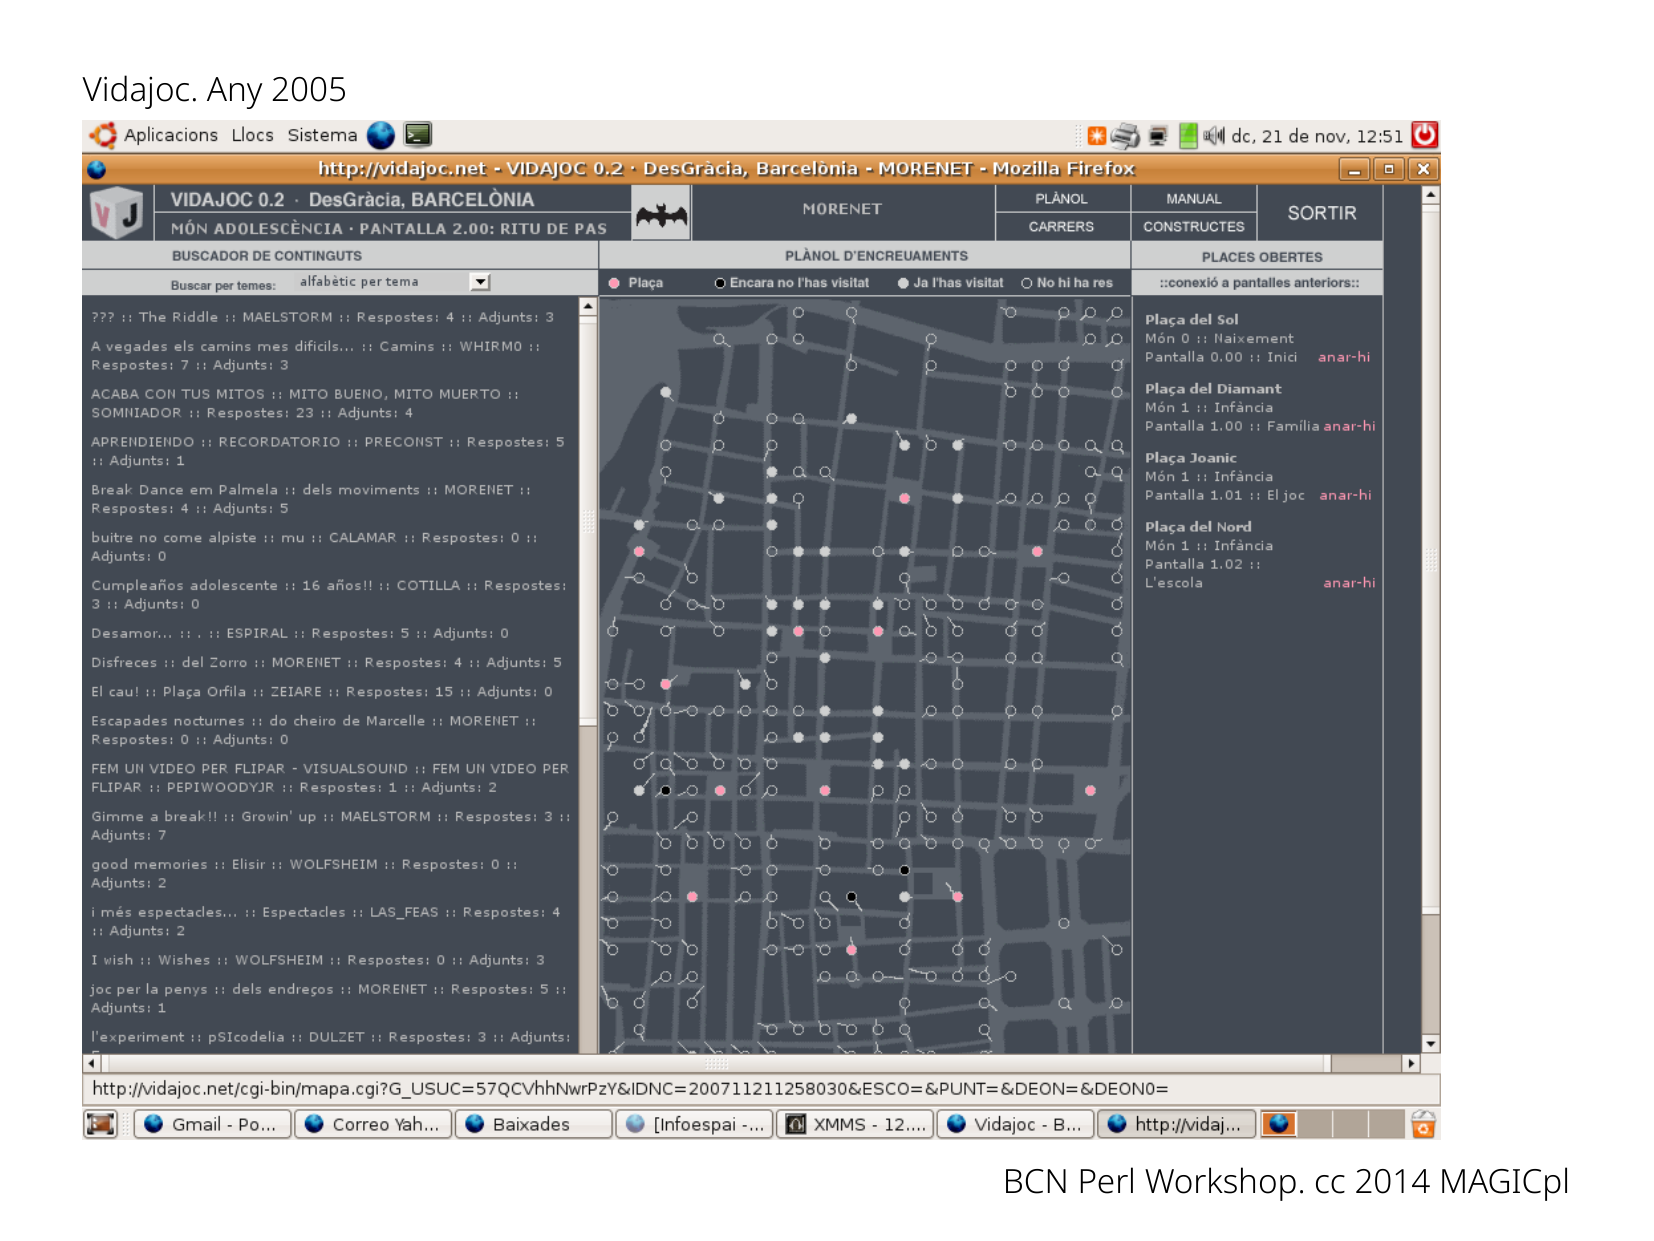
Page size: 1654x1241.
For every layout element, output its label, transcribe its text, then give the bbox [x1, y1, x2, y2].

title BCN Perl Workshop. cc 2014 MAGICpl [82, 1139, 1571, 1223]
picture [82, 120, 1441, 1140]
title Vidajoc. Any 2005 [82, 47, 1571, 130]
